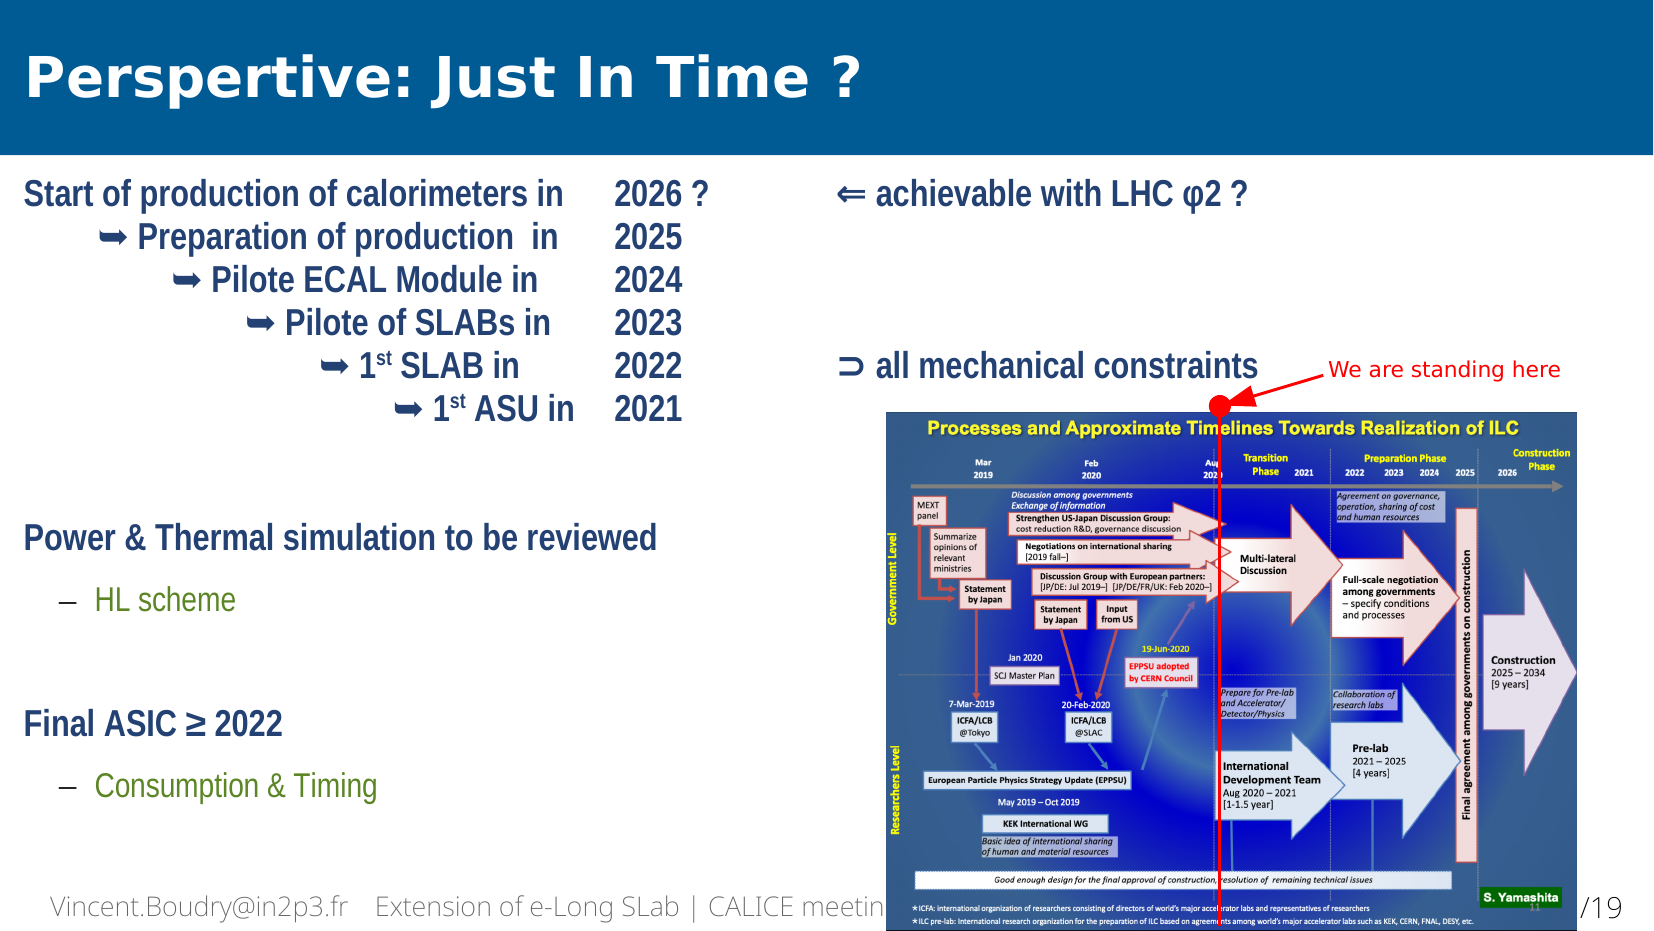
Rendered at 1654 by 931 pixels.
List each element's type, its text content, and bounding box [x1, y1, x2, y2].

title Perspertive: Just In Time ? [24, 12, 1635, 143]
list Start of production of calorimeters in 2026 ? ⇐ achievable with LHC φ2 ? ➥ Preparation of production in 2025 ➥ Pilote ECAL Module in 2024 ➥ Pilote of SLABs in 2023 ➥ 1st SLAB in 2022 ⊃ all mechanical constraints ➥ 1st ASU in 2021 Power & Thermal simulation to be reviewed HL scheme Final ASIC ≥ 2022 Consumption & Timing [23, 171, 1630, 843]
picture [886, 412, 1577, 931]
text_box We are standing here [1313, 350, 1577, 391]
